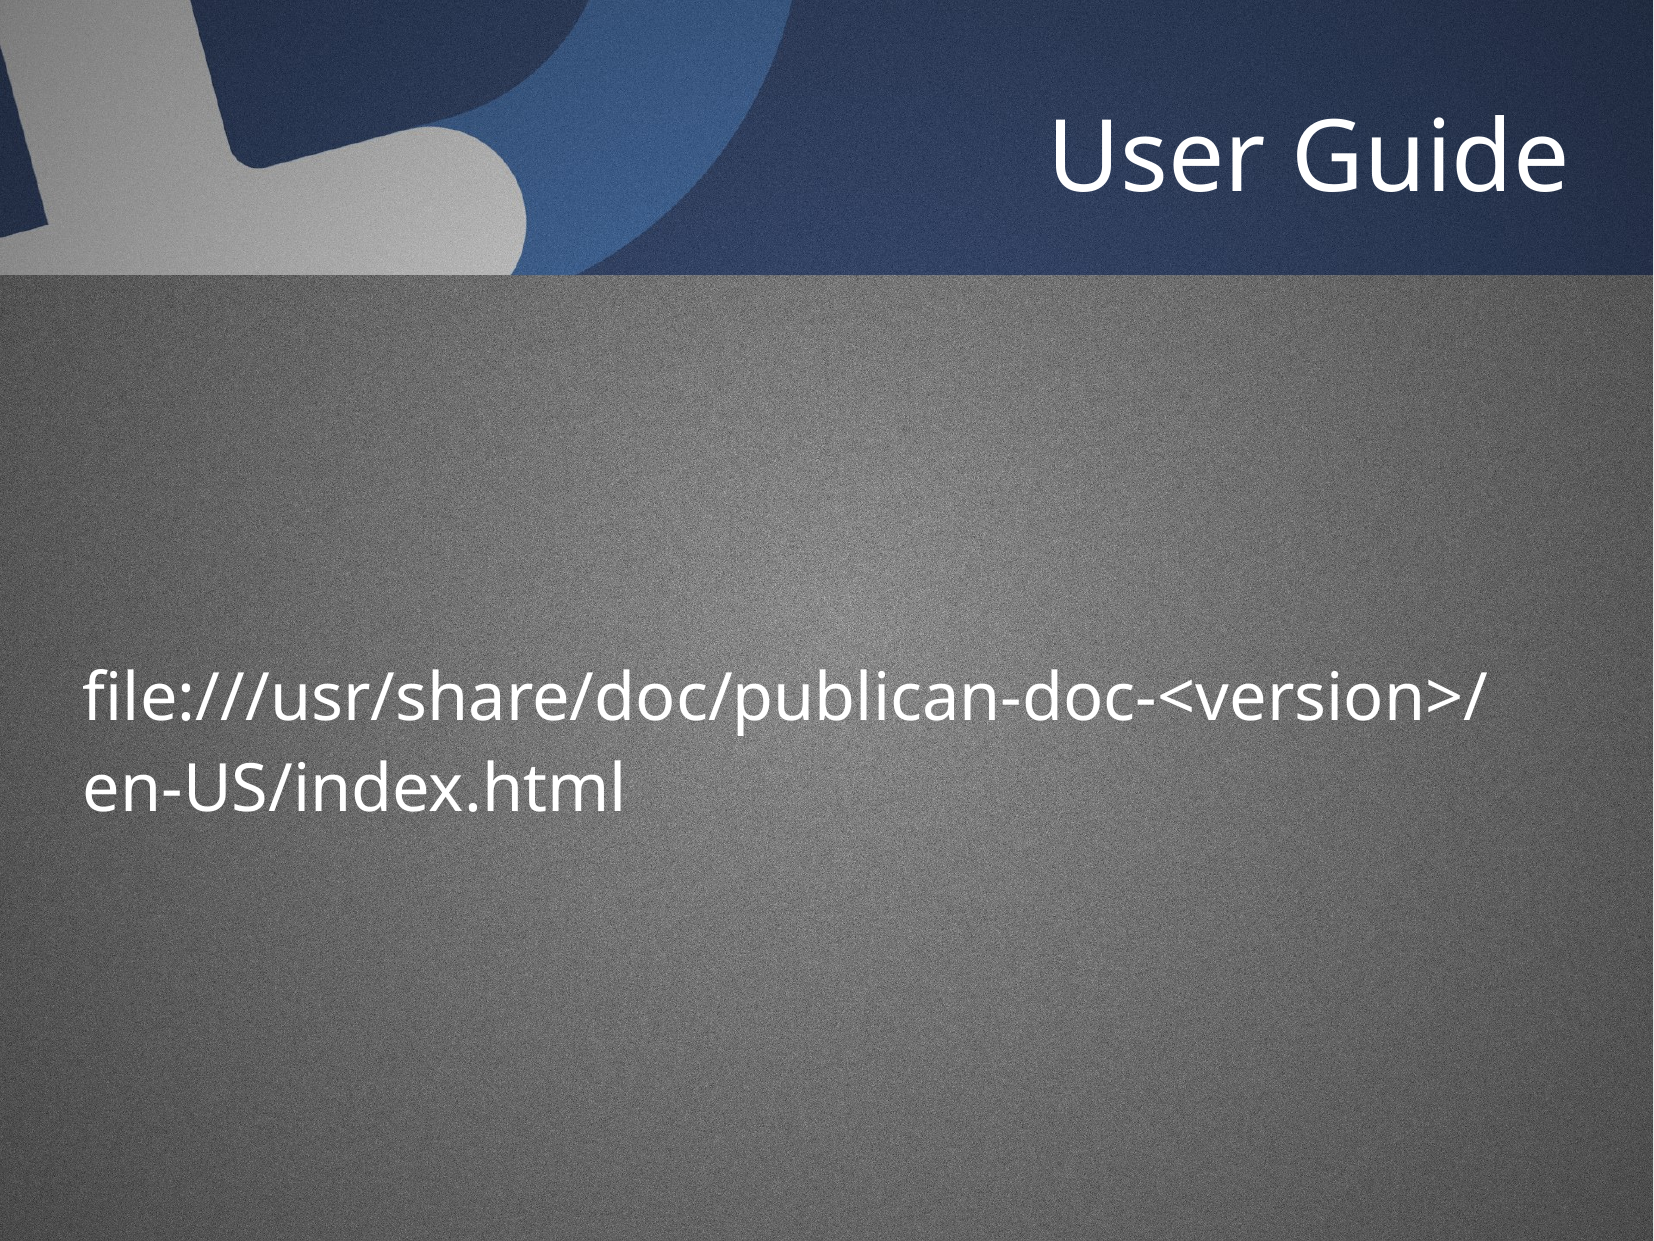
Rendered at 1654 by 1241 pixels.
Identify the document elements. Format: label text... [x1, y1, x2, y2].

list file:///usr/share/doc/publican-doc-<version>/en-US/index.html [82, 408, 1571, 1127]
picture [0, 0, 1654, 1241]
title User Guide [82, 49, 1571, 257]
